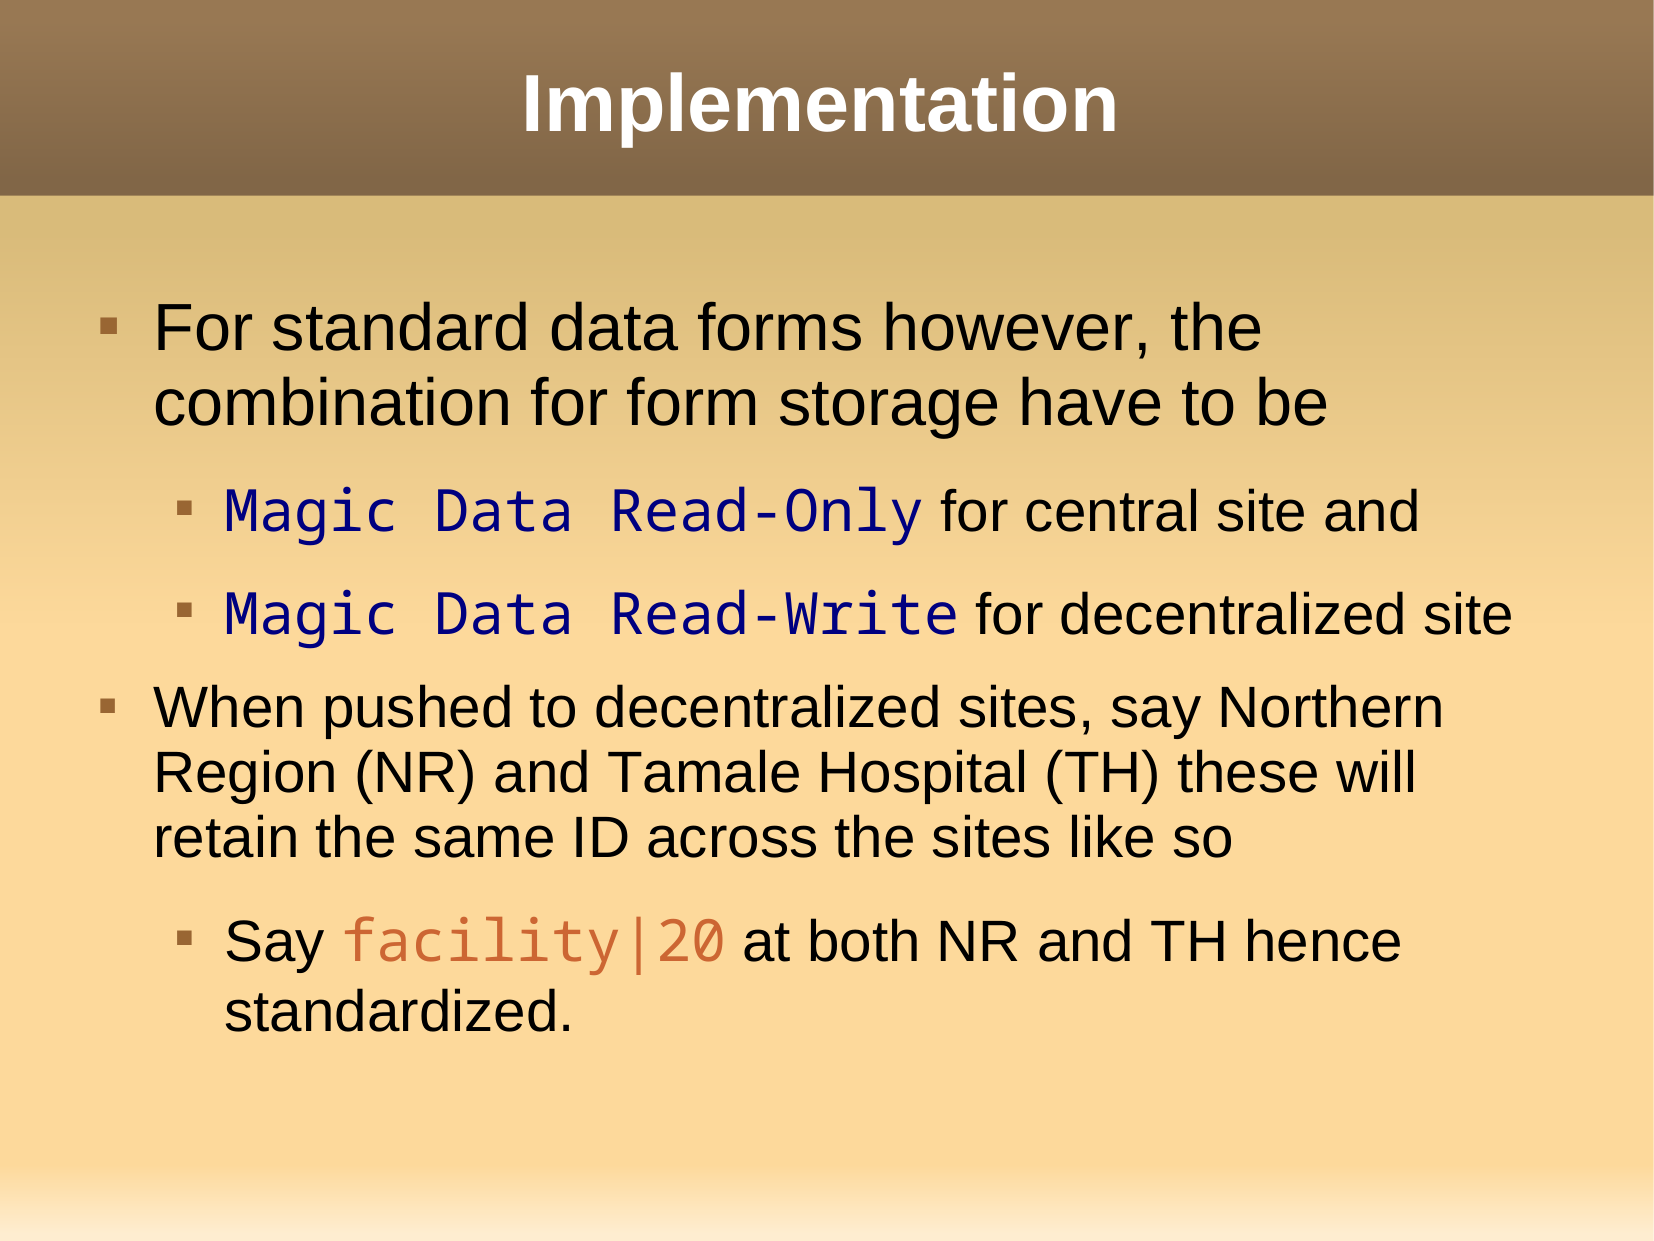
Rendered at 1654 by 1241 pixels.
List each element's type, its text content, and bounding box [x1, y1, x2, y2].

picture [0, 0, 1654, 1241]
list For standard data forms however, the combination for form storage have to be Magic Data Read-Only for central site and Magic Data Read-Write for decentralized site When pushed to decentralized sites, say Northern Region (NR) and Tamale Hospital (TH) these will retain the same ID across the sites like so Say facility|20 at both NR and TH hence standardized. [82, 290, 1571, 1109]
title Implementation [76, 0, 1565, 208]
